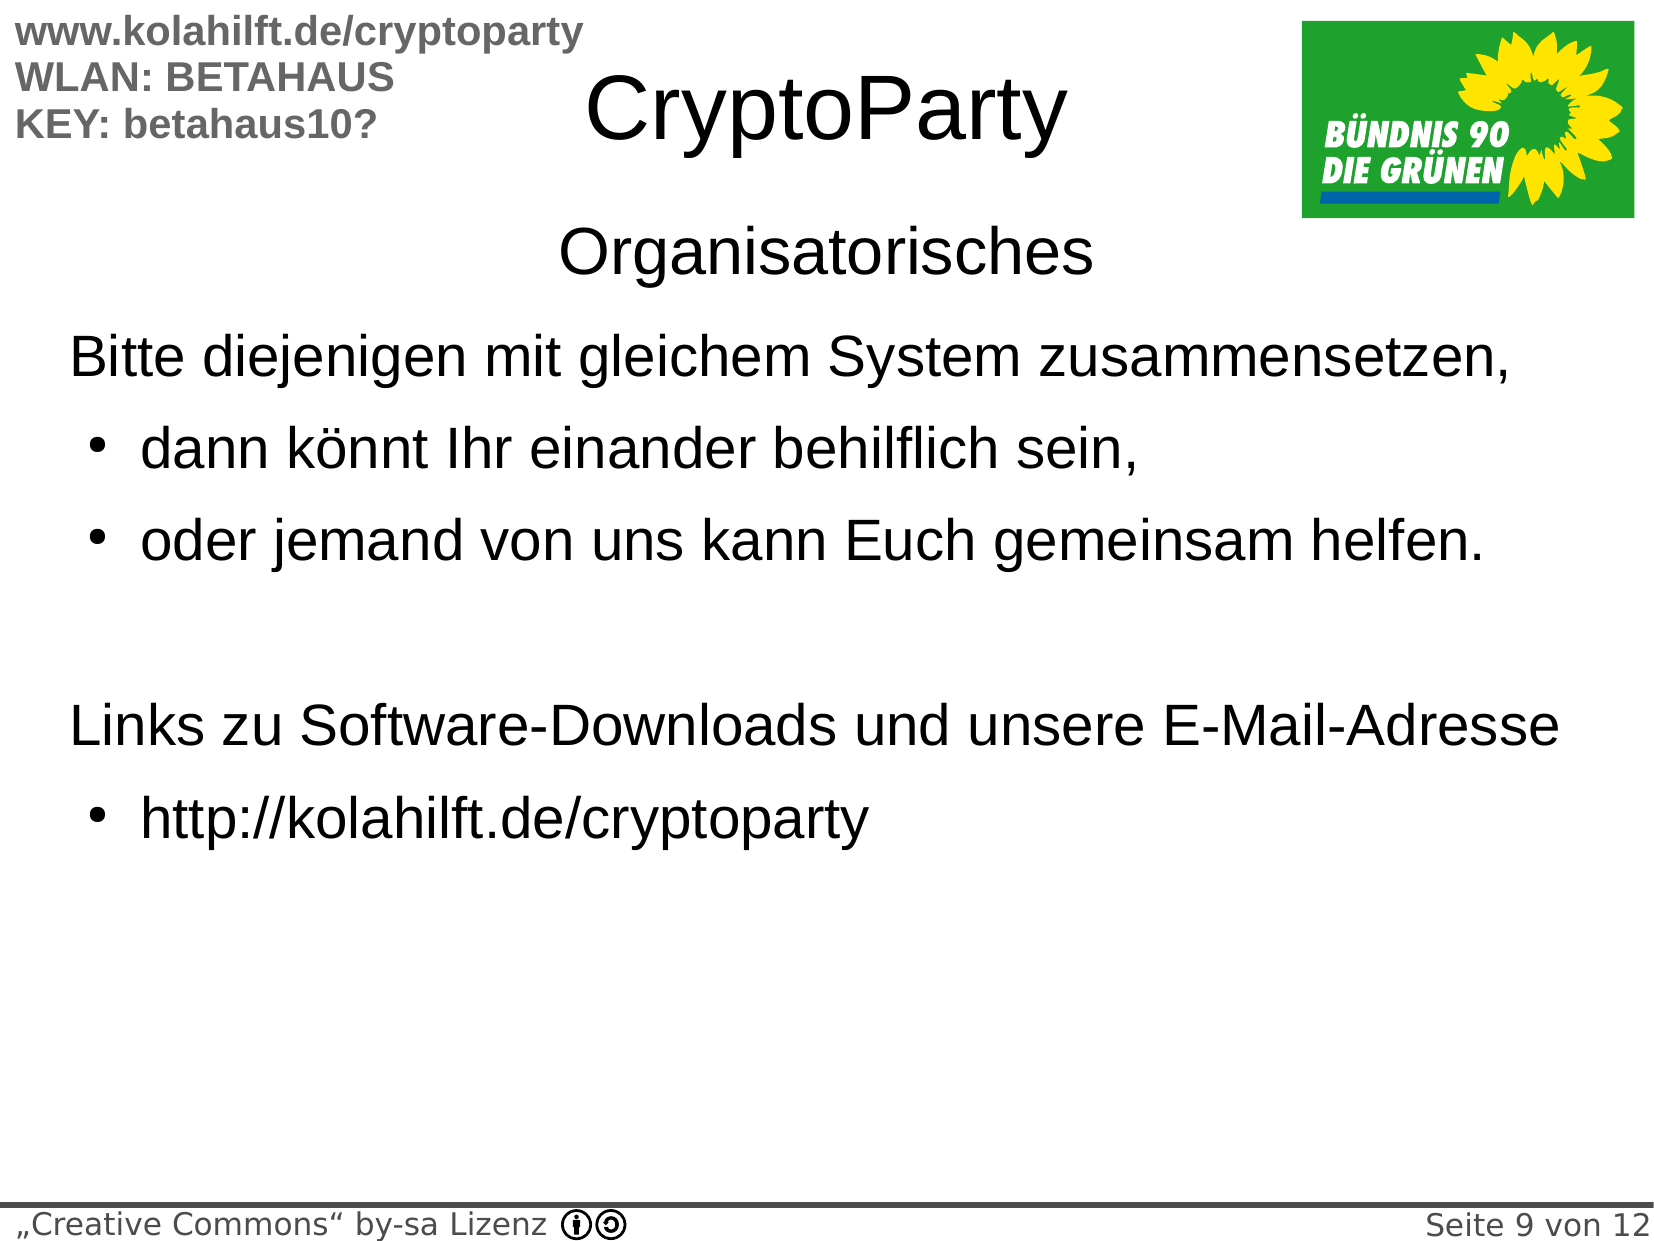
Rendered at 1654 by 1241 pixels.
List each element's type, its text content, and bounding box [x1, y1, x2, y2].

list Bitte diejenigen mit gleichem System zusammensetzen, dann könnt Ihr einander behilflich sein, oder jemand von uns kann Euch gemeinsam helfen. Links zu Software-Downloads und unsere E-Mail-Adresse http://kolahilft.de/cryptoparty [54, 318, 1626, 1106]
text_box Organisatorisches [59, 206, 1595, 297]
